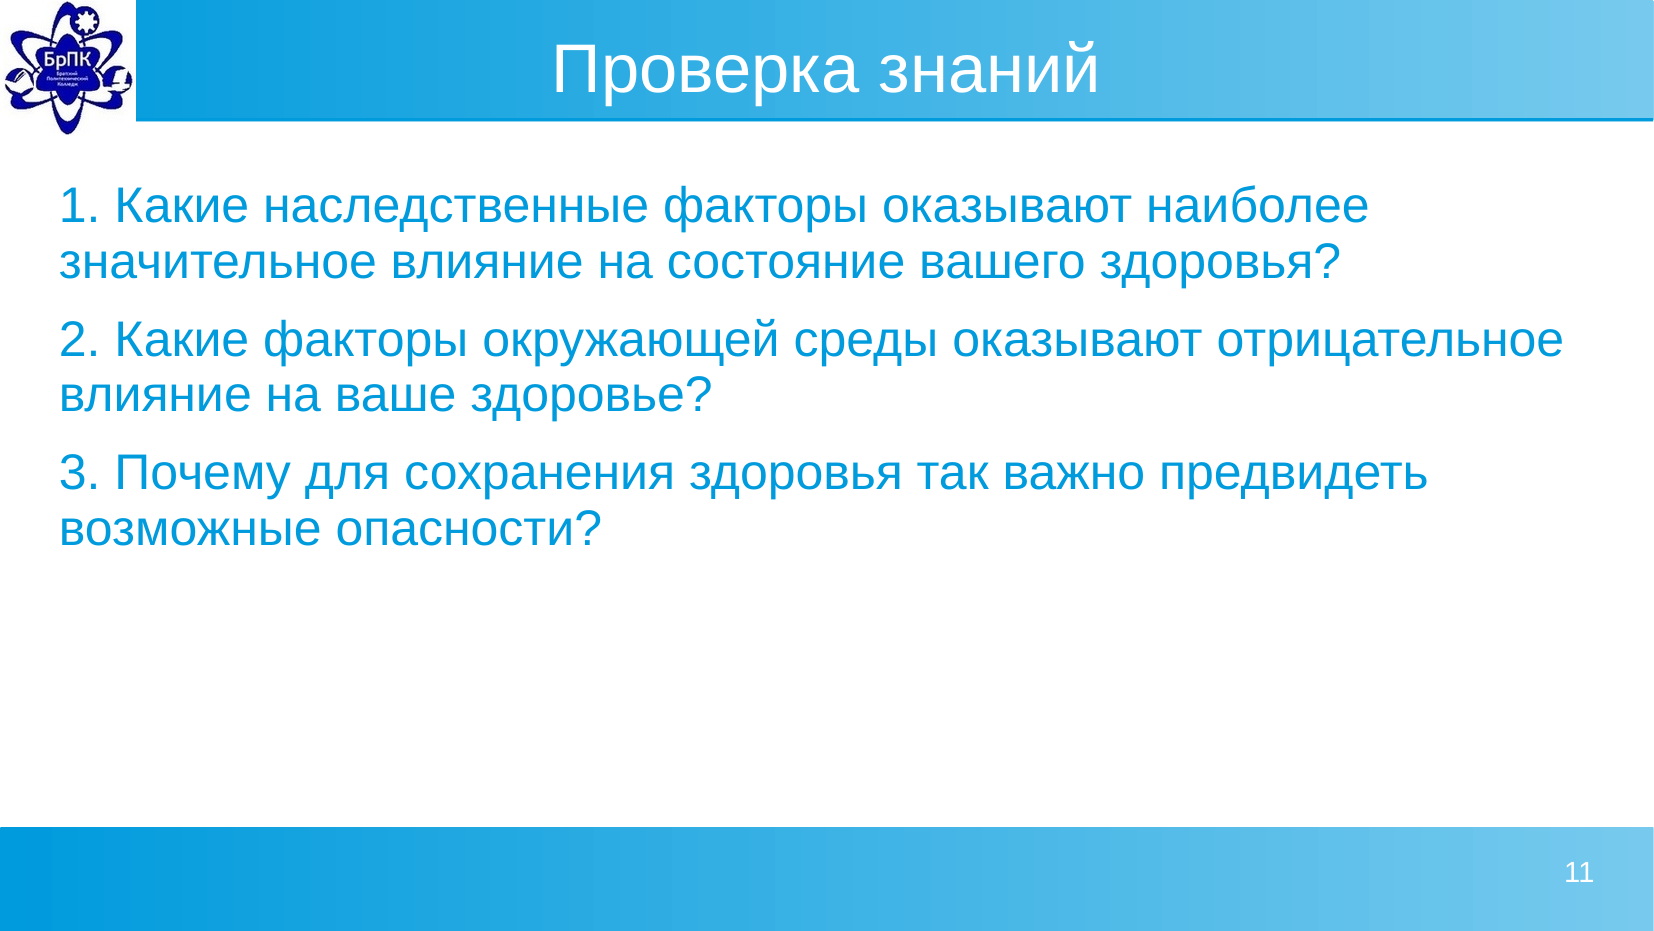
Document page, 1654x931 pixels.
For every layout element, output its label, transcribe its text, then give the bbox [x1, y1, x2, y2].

title Проверка знаний [136, 29, 1595, 108]
list 1. Какие наследственные факторы оказывают наиболее значительное влияние на состояние вашего здоровья? 2. Какие факторы окружающей среды оказывают отрицательное влияние на ваше здоровье? 3. Почему для сохранения здоровья так важно предвидеть возможные опасности? [59, 177, 1595, 768]
picture [0, 0, 136, 136]
